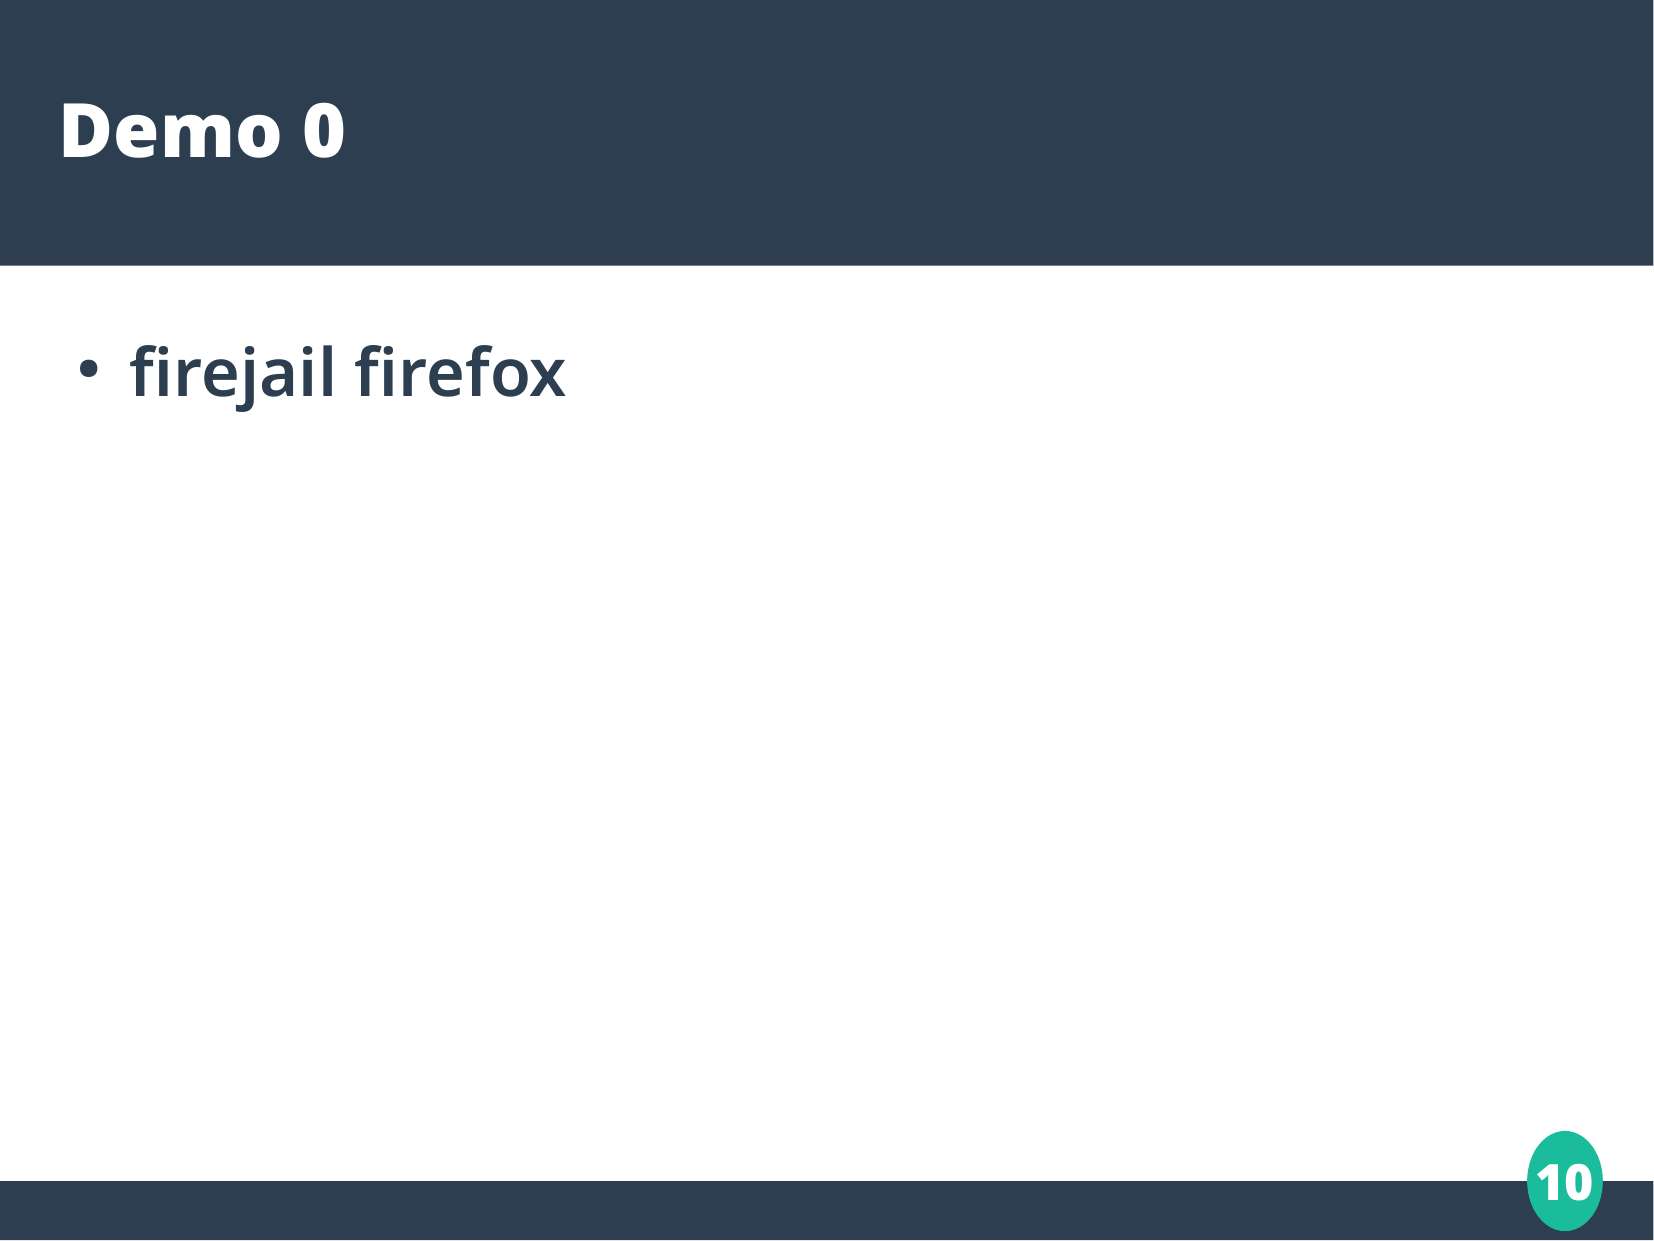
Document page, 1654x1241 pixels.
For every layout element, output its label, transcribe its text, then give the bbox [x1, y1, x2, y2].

title Demo 0 [59, 49, 1595, 207]
list firejail firefox [59, 324, 1595, 1152]
